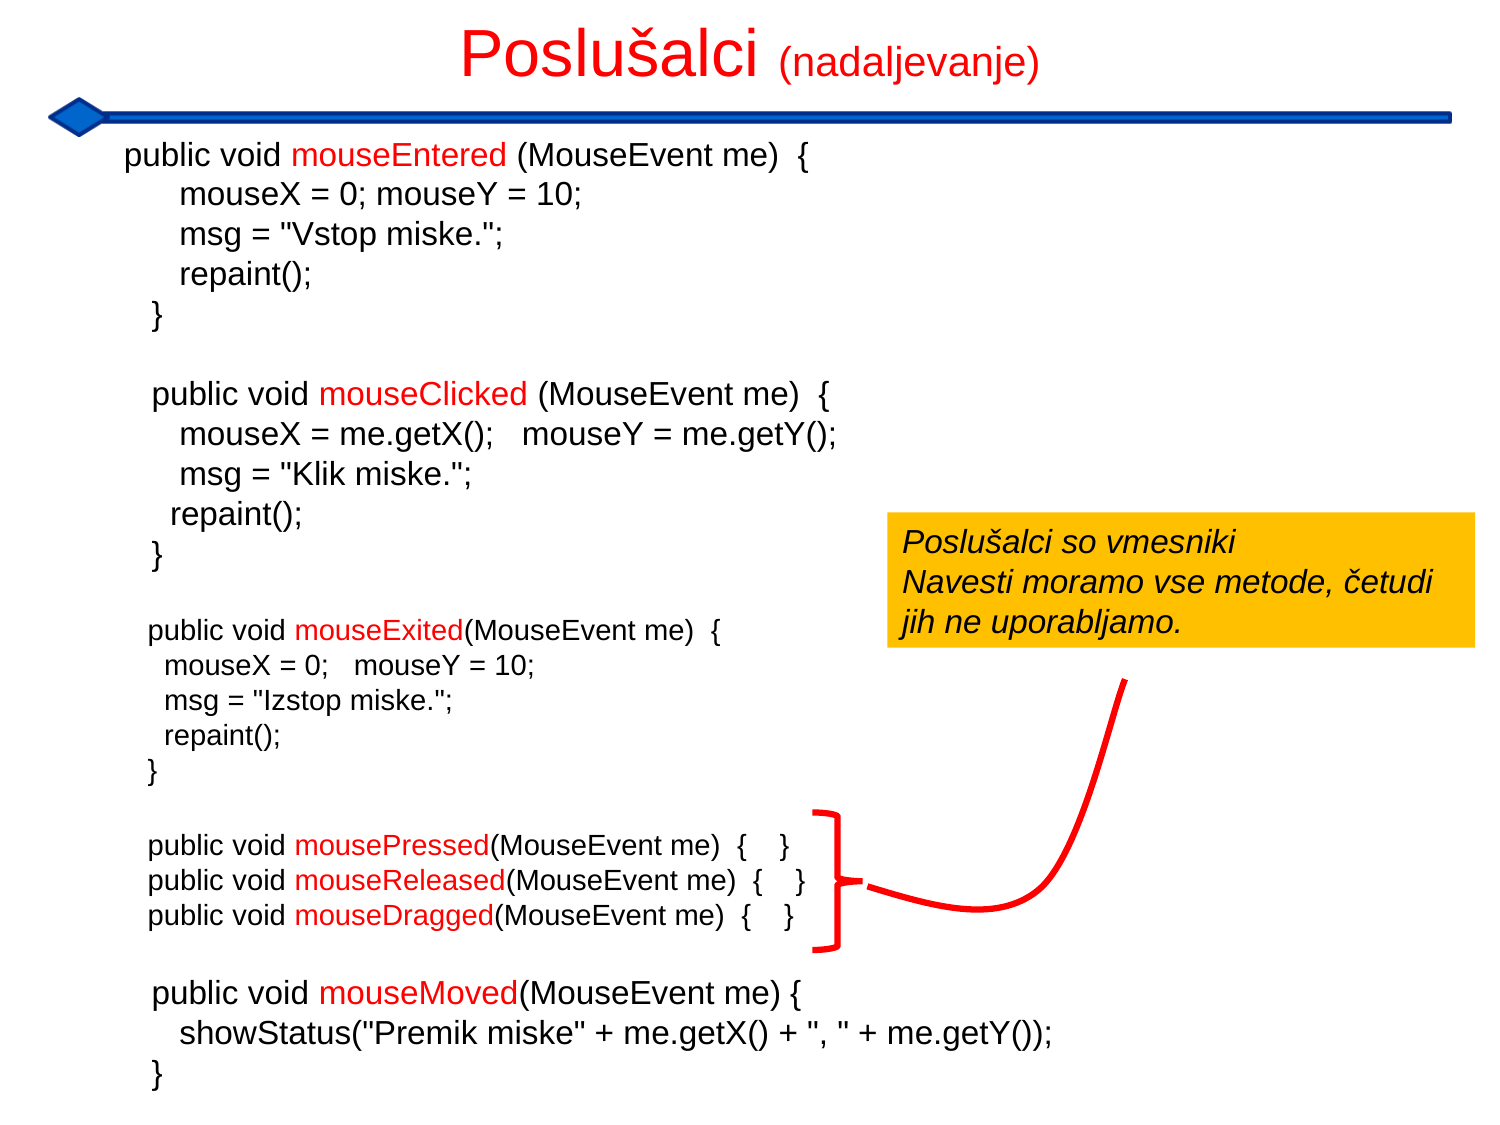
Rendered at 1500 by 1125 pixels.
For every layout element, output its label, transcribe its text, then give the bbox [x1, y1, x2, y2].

picture [48, 100, 1452, 137]
text_box public void mouseEntered (MouseEvent me) { mouseX = 0; mouseY = 10; msg = "Vstop miske."; repaint(); } public void mouseClicked (MouseEvent me) { mouseX = me.getX(); mouseY = me.getY(); msg = "Klik miske."; repaint(); } public void mouseExited(MouseEvent me) { mouseX = 0; mouseY = 10; msg = "Izstop miske."; repaint(); } public void mousePressed(MouseEvent me) { } public void mouseReleased(MouseEvent me) { } public void mouseDragged(MouseEvent me) { } public void mouseMoved(MouseEvent me) { showStatus("Premik miske" + me.getX() + ", " + me.getY()); } [99, 124, 1251, 1099]
text_box Poslušalci so vmesniki Navesti moramo vse metode, četudi jih ne uporabljamo. [887, 512, 1476, 648]
title Poslušalci (nadaljevanje) [12, 0, 1488, 100]
